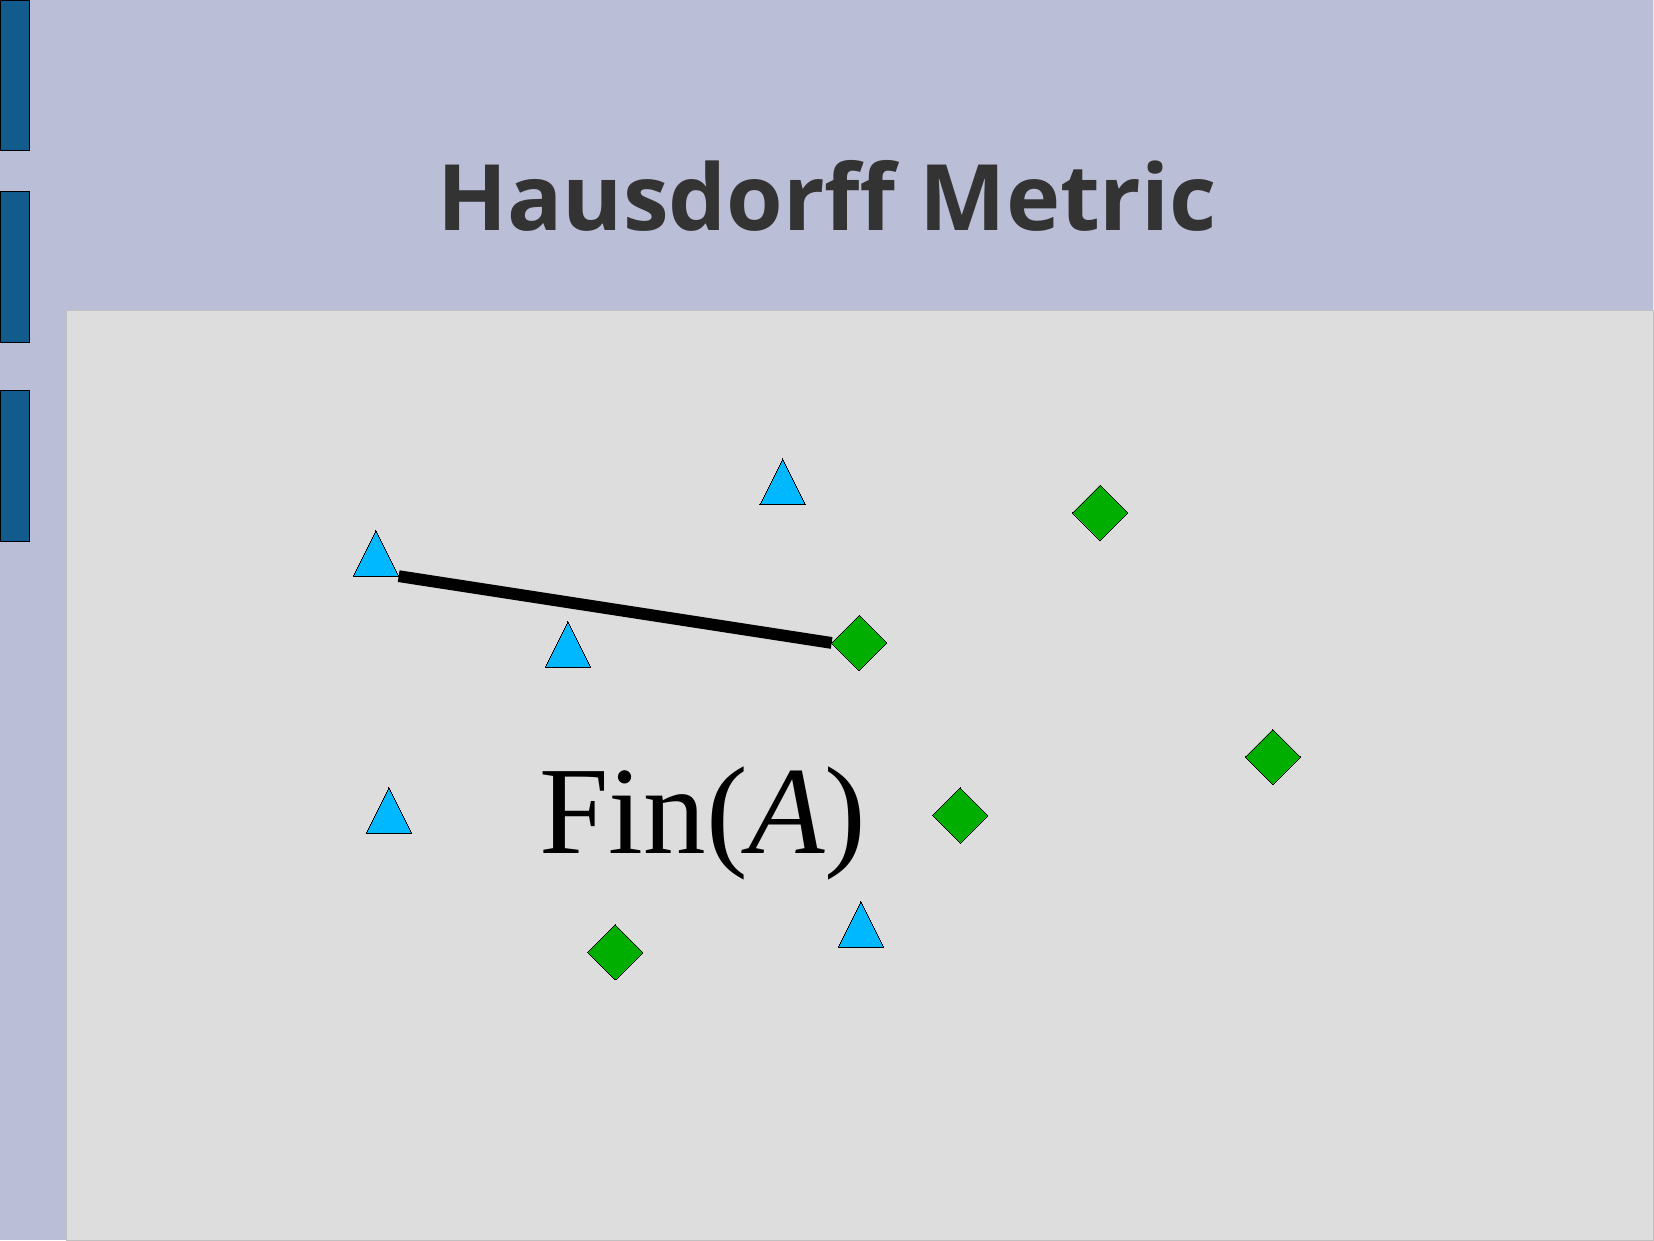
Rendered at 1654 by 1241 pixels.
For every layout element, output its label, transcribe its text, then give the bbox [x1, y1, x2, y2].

text_box [587, 924, 643, 980]
text_box [1072, 485, 1128, 541]
text_box Fin(A) [539, 742, 867, 893]
text_box [1245, 729, 1301, 842]
text_box [838, 901, 884, 948]
text_box [832, 615, 887, 671]
title Hausdorff Metric [121, 91, 1534, 299]
text_box [759, 458, 806, 505]
text_box [353, 530, 398, 577]
text_box [932, 787, 988, 844]
text_box [366, 787, 412, 834]
text_box [545, 621, 591, 668]
